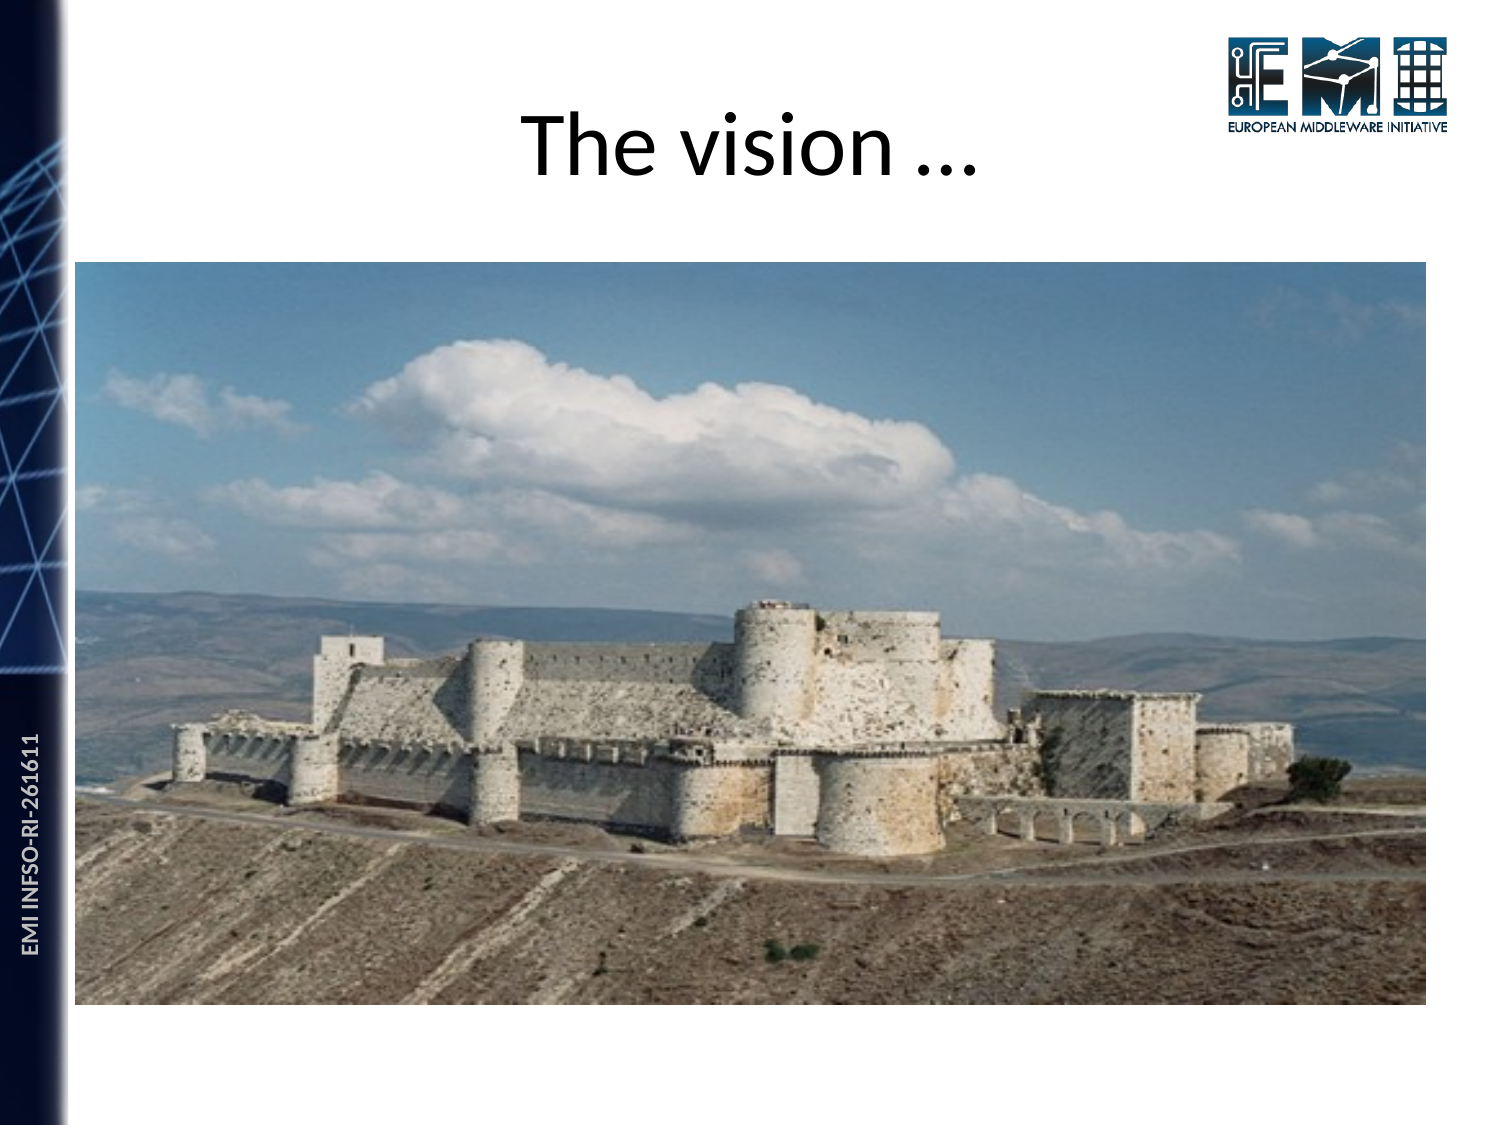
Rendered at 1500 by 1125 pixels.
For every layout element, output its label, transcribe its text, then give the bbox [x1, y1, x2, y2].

picture [1179, 21, 1494, 153]
title The vision … [75, 45, 1426, 233]
text_box [75, 262, 1426, 1006]
picture [0, 0, 76, 1125]
